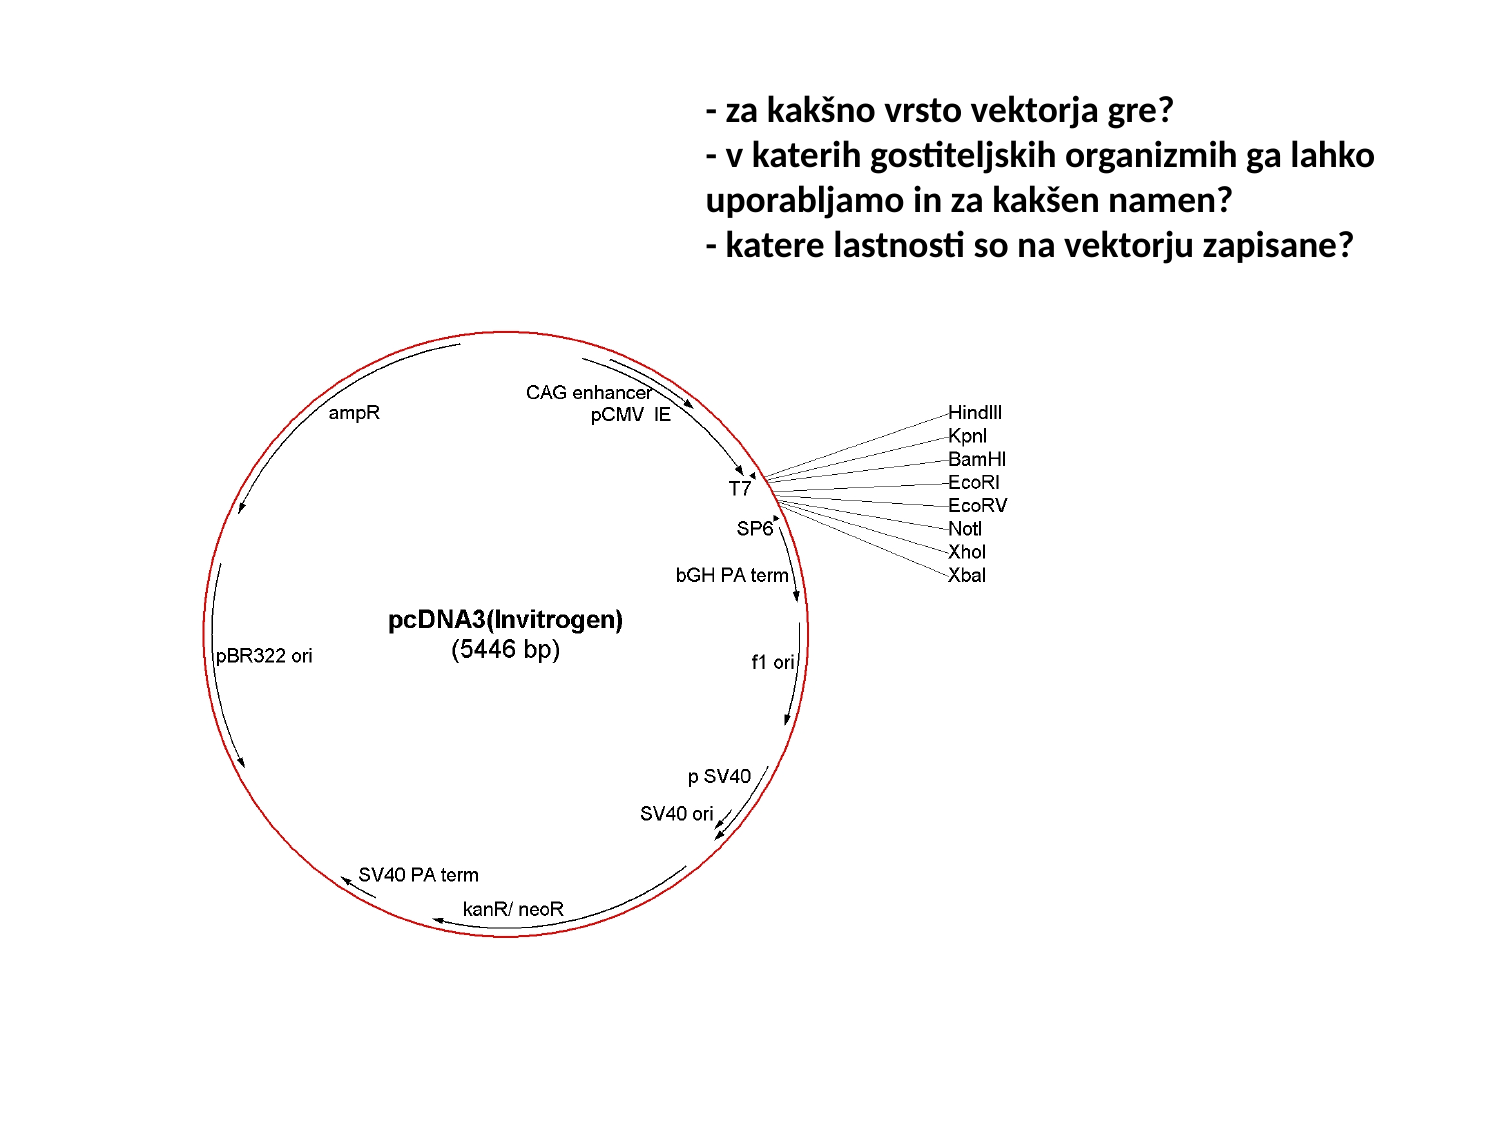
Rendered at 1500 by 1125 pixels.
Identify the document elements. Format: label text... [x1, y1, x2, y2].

picture [0, 290, 1011, 978]
text_box - za kakšno vrsto vektorja gre? - v katerih gostiteljskih organizmih ga lahko uporabljamo in za kakšen namen? - katere lastnosti so na vektorju zapisane? [690, 78, 1441, 273]
